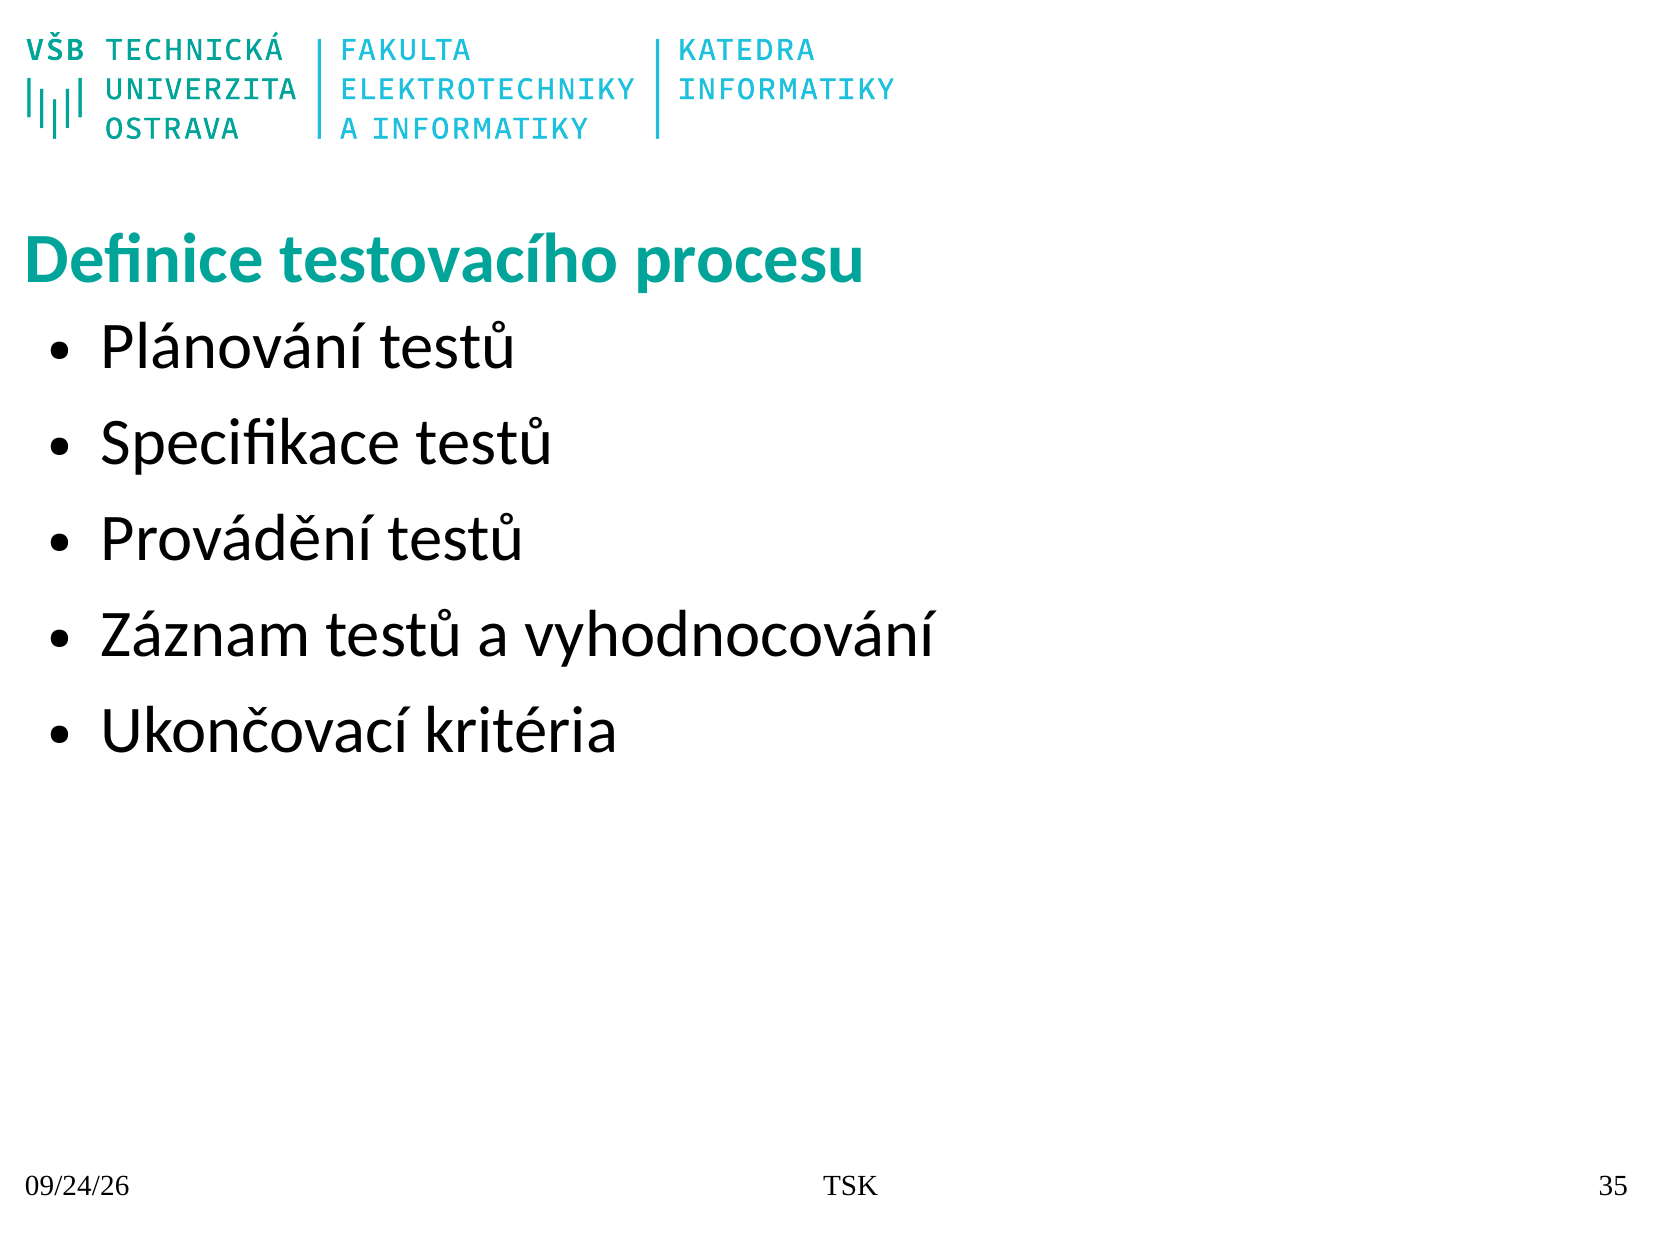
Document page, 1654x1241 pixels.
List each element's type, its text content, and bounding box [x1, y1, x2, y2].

list Plánování testů Specifikace testů Provádění testů Záznam testů a vyhodnocování Ukončovací kritéria [30, 318, 1629, 1146]
picture [26, 31, 894, 139]
title Definice testovacího procesu [24, 169, 1629, 300]
